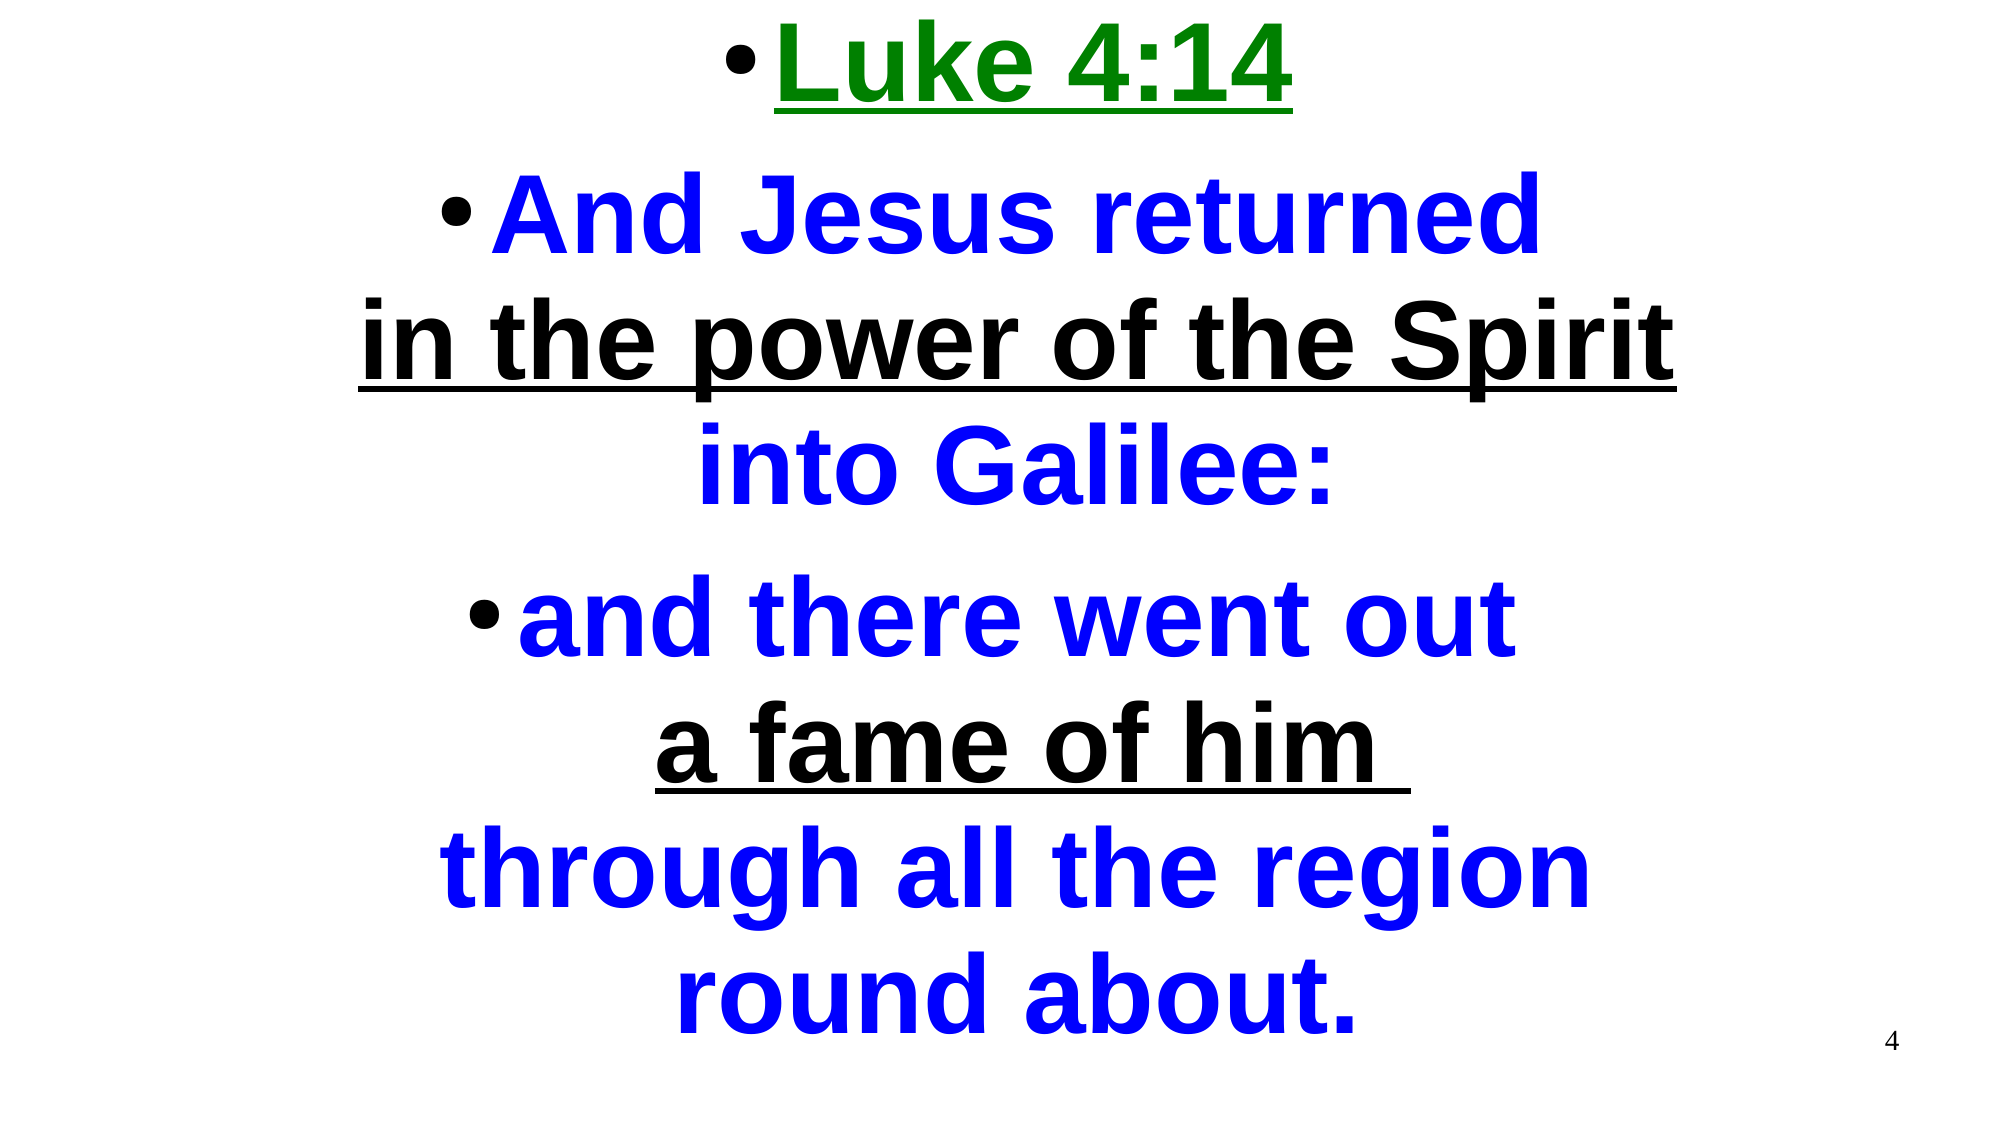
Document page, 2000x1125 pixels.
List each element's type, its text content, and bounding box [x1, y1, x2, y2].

list Luke 4:14 And Jesus returned in the power of the Spirit into Galilee: and there went out a fame of him through all the region round about. [0, 0, 1996, 1123]
